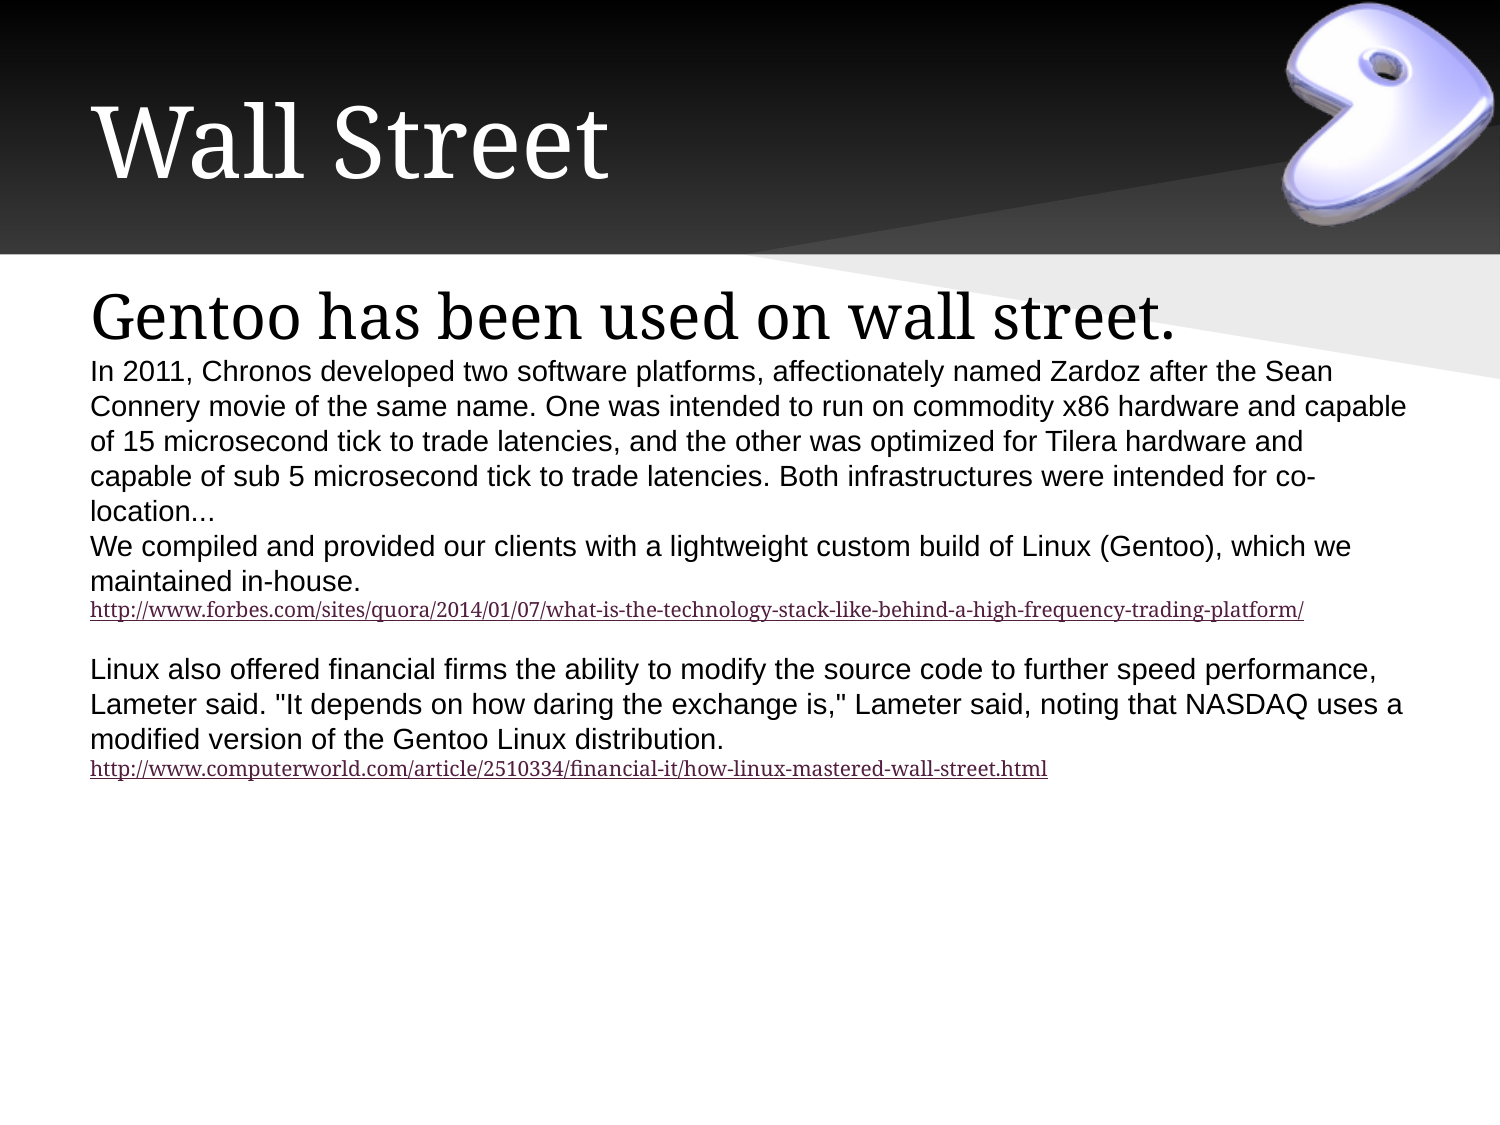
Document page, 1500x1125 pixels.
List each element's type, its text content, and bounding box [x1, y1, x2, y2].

title Wall Street [75, 45, 1425, 233]
picture [1271, 0, 1500, 233]
list Gentoo has been used on wall street. In 2011, Chronos developed two software platforms, affectionately named Zardoz after the Sean Connery movie of the same name. One was intended to run on commodity x86 hardware and capable of 15 microsecond tick to trade latencies, and the other was optimized for Tilera hardware and capable of sub 5 microsecond tick to trade latencies. Both infrastructures were intended for co-location... We compiled and provided our clients with a lightweight custom build of Linux (Gentoo), which we maintained in-house. http://www.forbes.com/sites/quora/2014/01/07/what-is-the-technology-stack-like-behind-a-high-frequency-trading-platform/ Linux also offered financial firms the ability to modify the source code to further speed performance, Lameter said. "It depends on how daring the exchange is," Lameter said, noting that NASDAQ uses a modified version of the Gentoo Linux distribution. http://www.computerworld.com/article/2510334/financial-it/how-linux-mastered-wall-street.html [75, 262, 1425, 1078]
